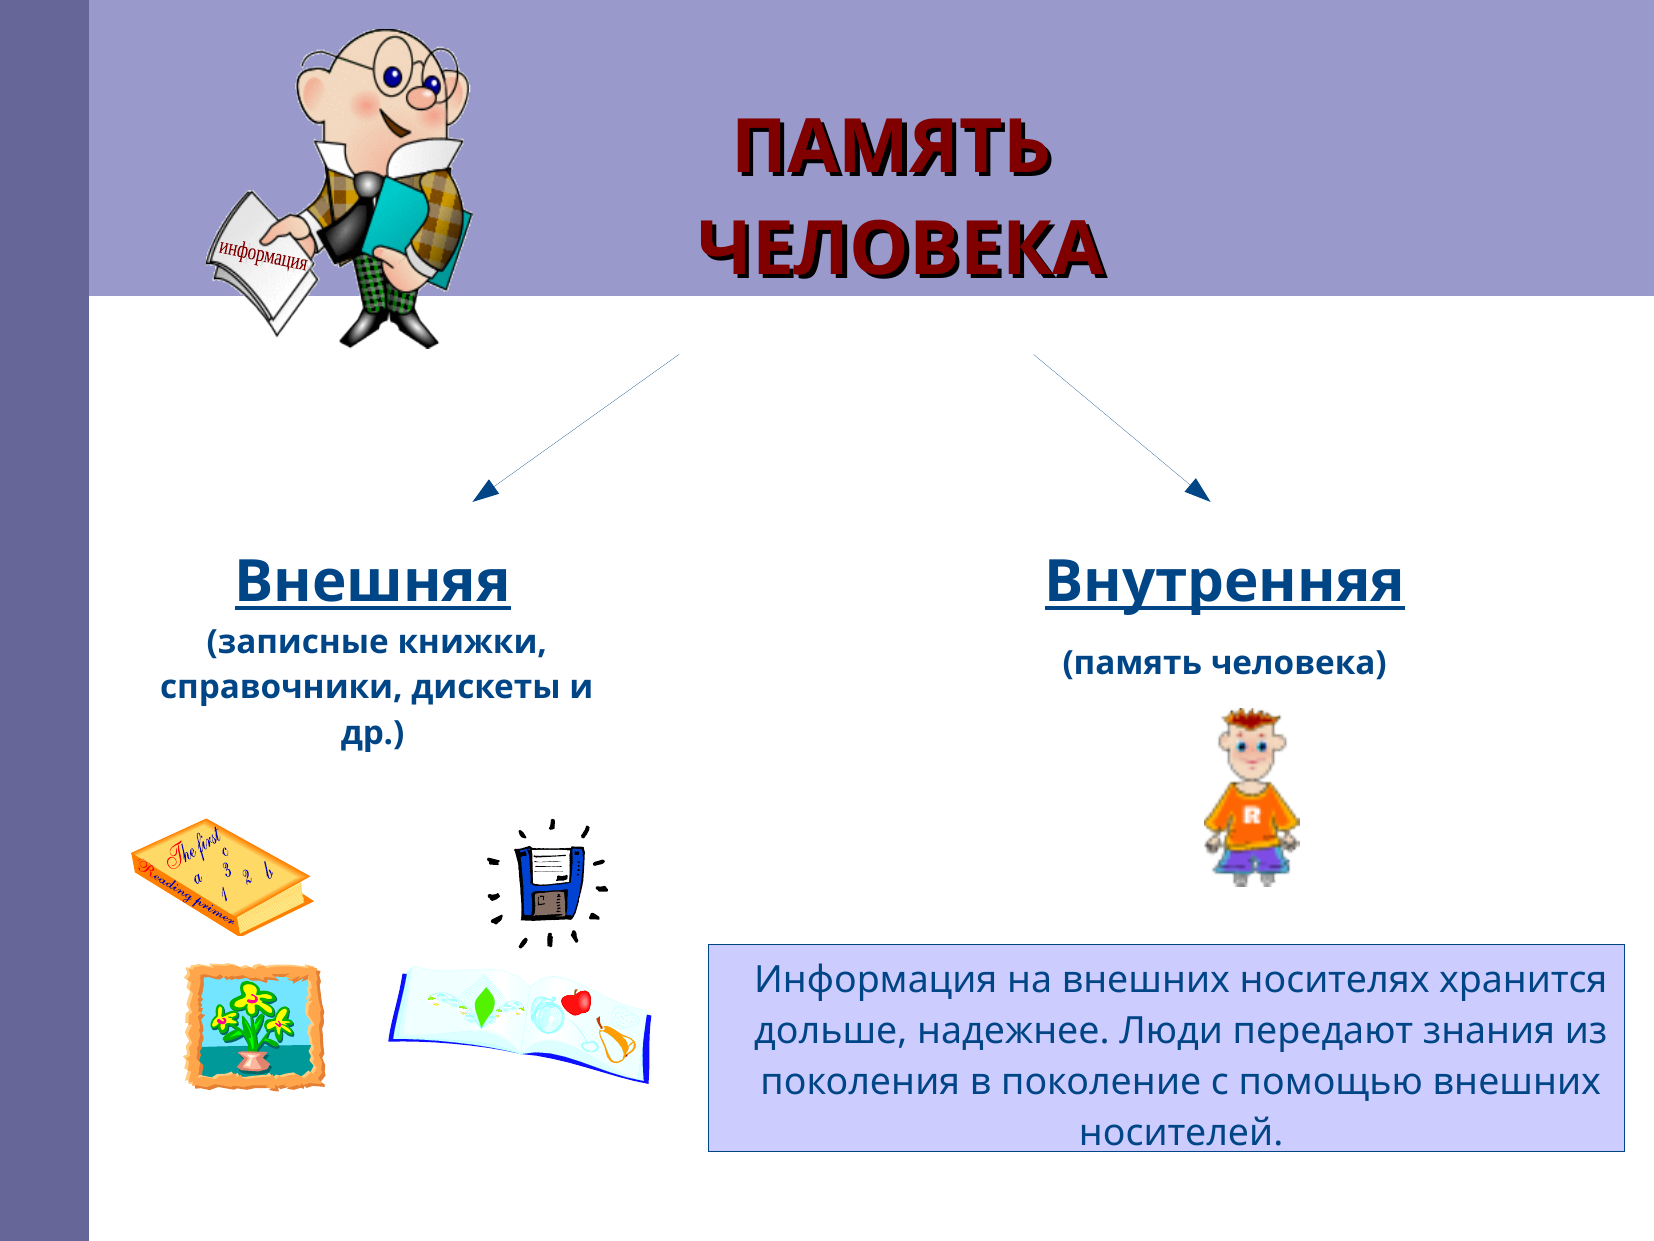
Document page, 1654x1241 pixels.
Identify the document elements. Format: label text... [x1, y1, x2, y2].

picture [1204, 708, 1300, 887]
picture [130, 814, 317, 936]
text_box ПАМЯТЬ ЧЕЛОВЕКА [354, 84, 1448, 325]
text_box информация [218, 241, 308, 272]
picture [206, 29, 473, 349]
text_box [708, 944, 1625, 1152]
text_box Информация на внешних носителях хранится дольше, надежнее. Люди передают знания из поколения в поколение с помощью внешних носителей. [738, 944, 1625, 1141]
picture [183, 962, 327, 1093]
picture [387, 790, 666, 1085]
text_box Внутренняя (память человека) [1002, 531, 1447, 687]
text_box Внешняя (записные книжки, справочники, дискеты и др.) [125, 531, 621, 753]
